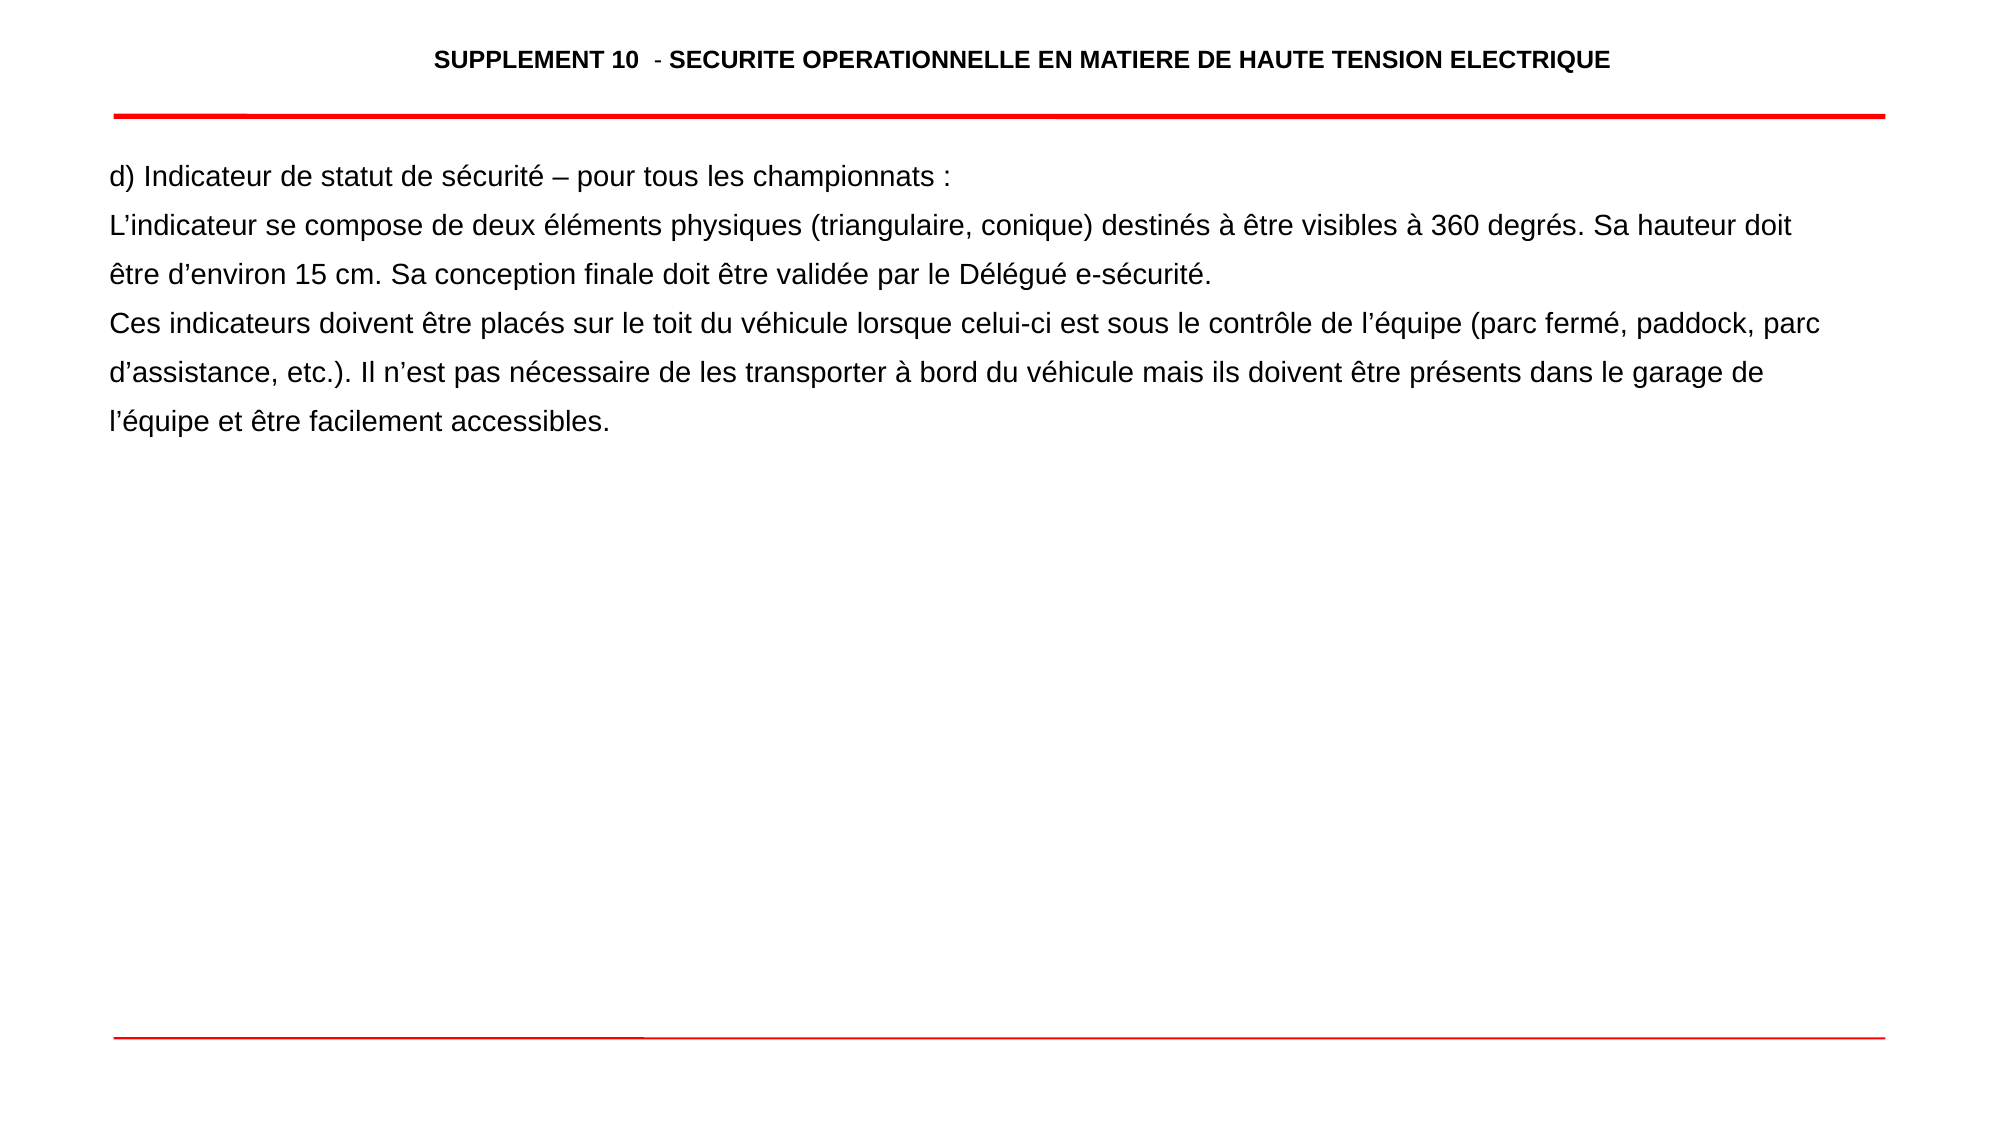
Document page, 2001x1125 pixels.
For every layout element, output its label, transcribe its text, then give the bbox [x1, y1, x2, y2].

text_box SUPPLEMENT 10 - SECURITE OPERATIONNELLE EN MATIERE DE HAUTE TENSION ELECTRIQUE [173, 38, 1895, 82]
text_box d) Indicateur de statut de sécurité – pour tous les championnats : L’indicateur se compose de deux éléments physiques (triangulaire, conique) destinés à être visibles à 360 degrés. Sa hauteur doit être d’environ 15 cm. Sa conception finale doit être validée par le Délégué e-sécurité. Ces indicateurs doivent être placés sur le toit du véhicule lorsque celui-ci est sous le contrôle de l’équipe (parc fermé, paddock, parc d’assistance, etc.). Il n’est pas nécessaire de les transporter à bord du véhicule mais ils doivent être présents dans le garage de l’équipe et être facilement accessibles. [94, 135, 1867, 495]
